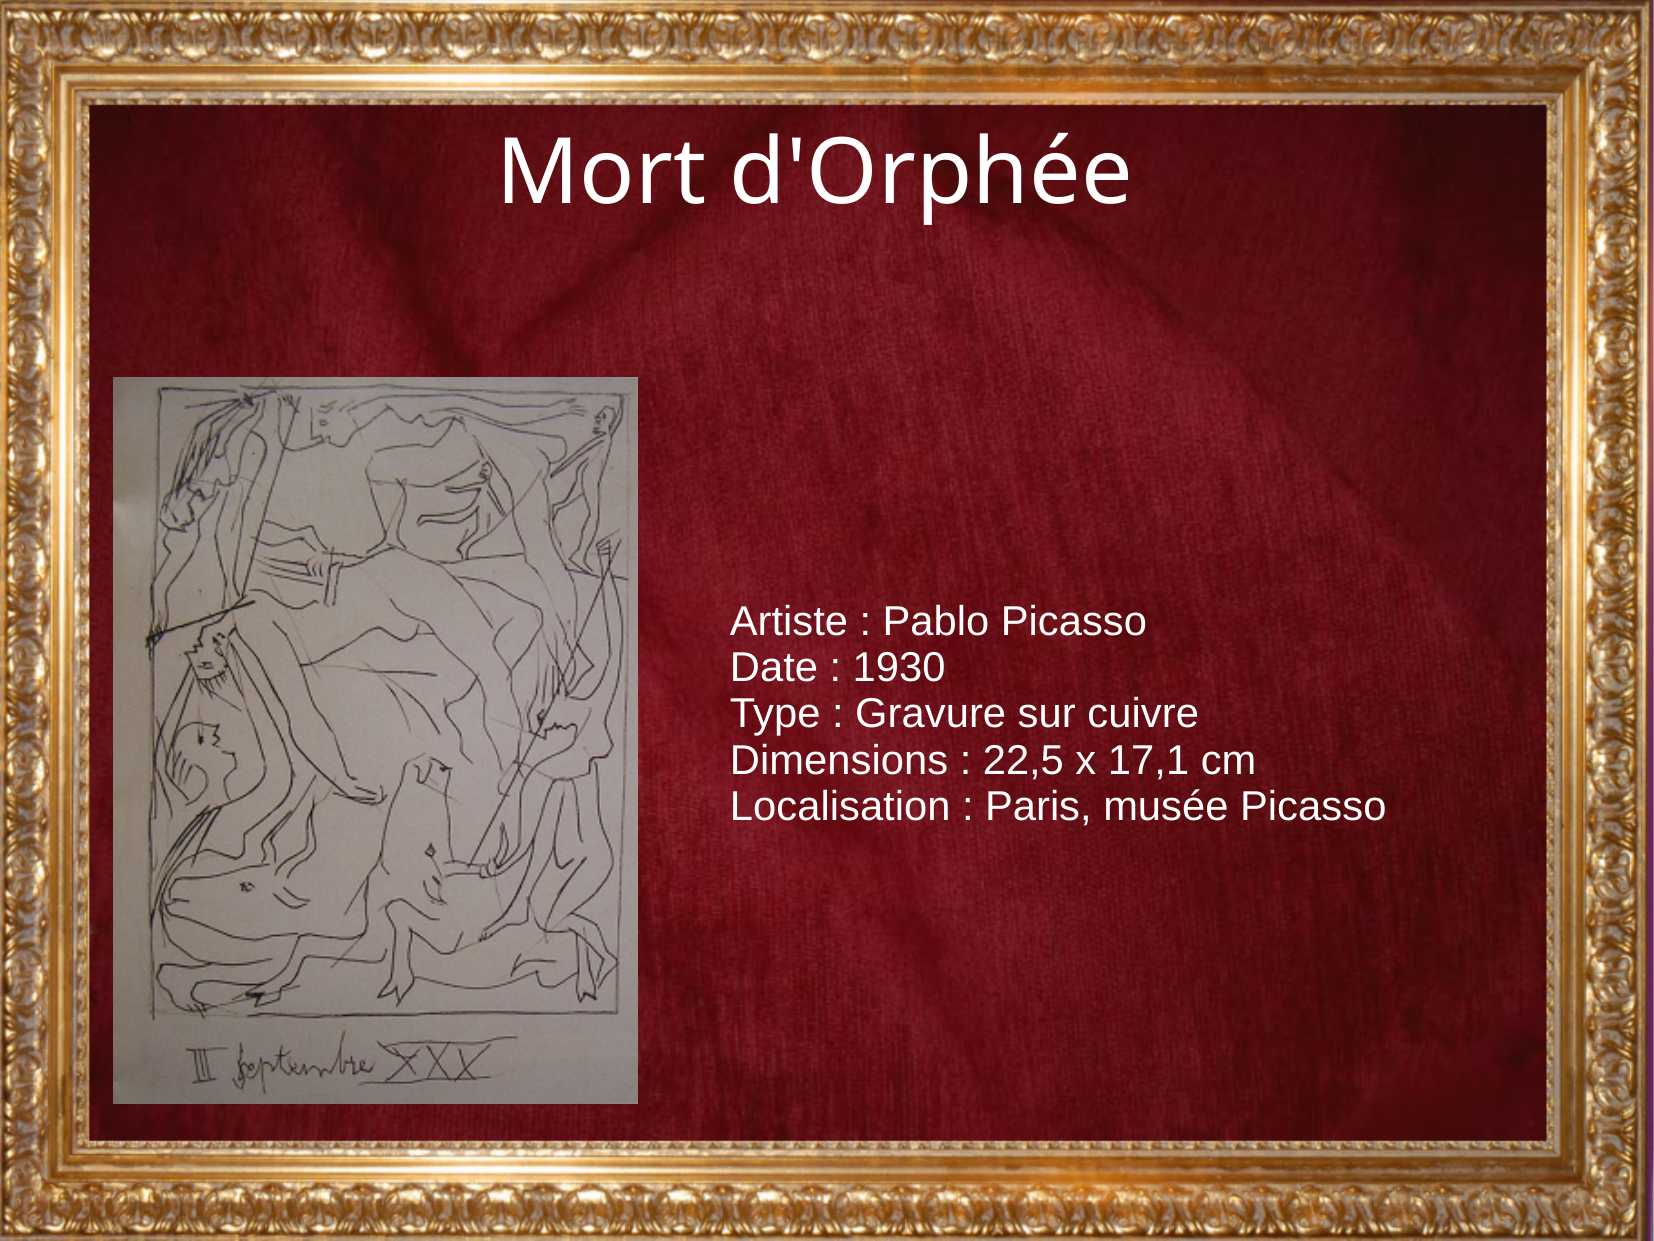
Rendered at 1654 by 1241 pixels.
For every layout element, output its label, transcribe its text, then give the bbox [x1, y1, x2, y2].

picture [0, 0, 1654, 1241]
text_box Artiste : Pablo Picasso Date : 1930 Type : Gravure sur cuivre Dimensions : 22,5 x 17,1 cm Localisation : Paris, musée Picasso [715, 589, 1453, 839]
title Mort d'Orphée [70, 64, 1560, 272]
